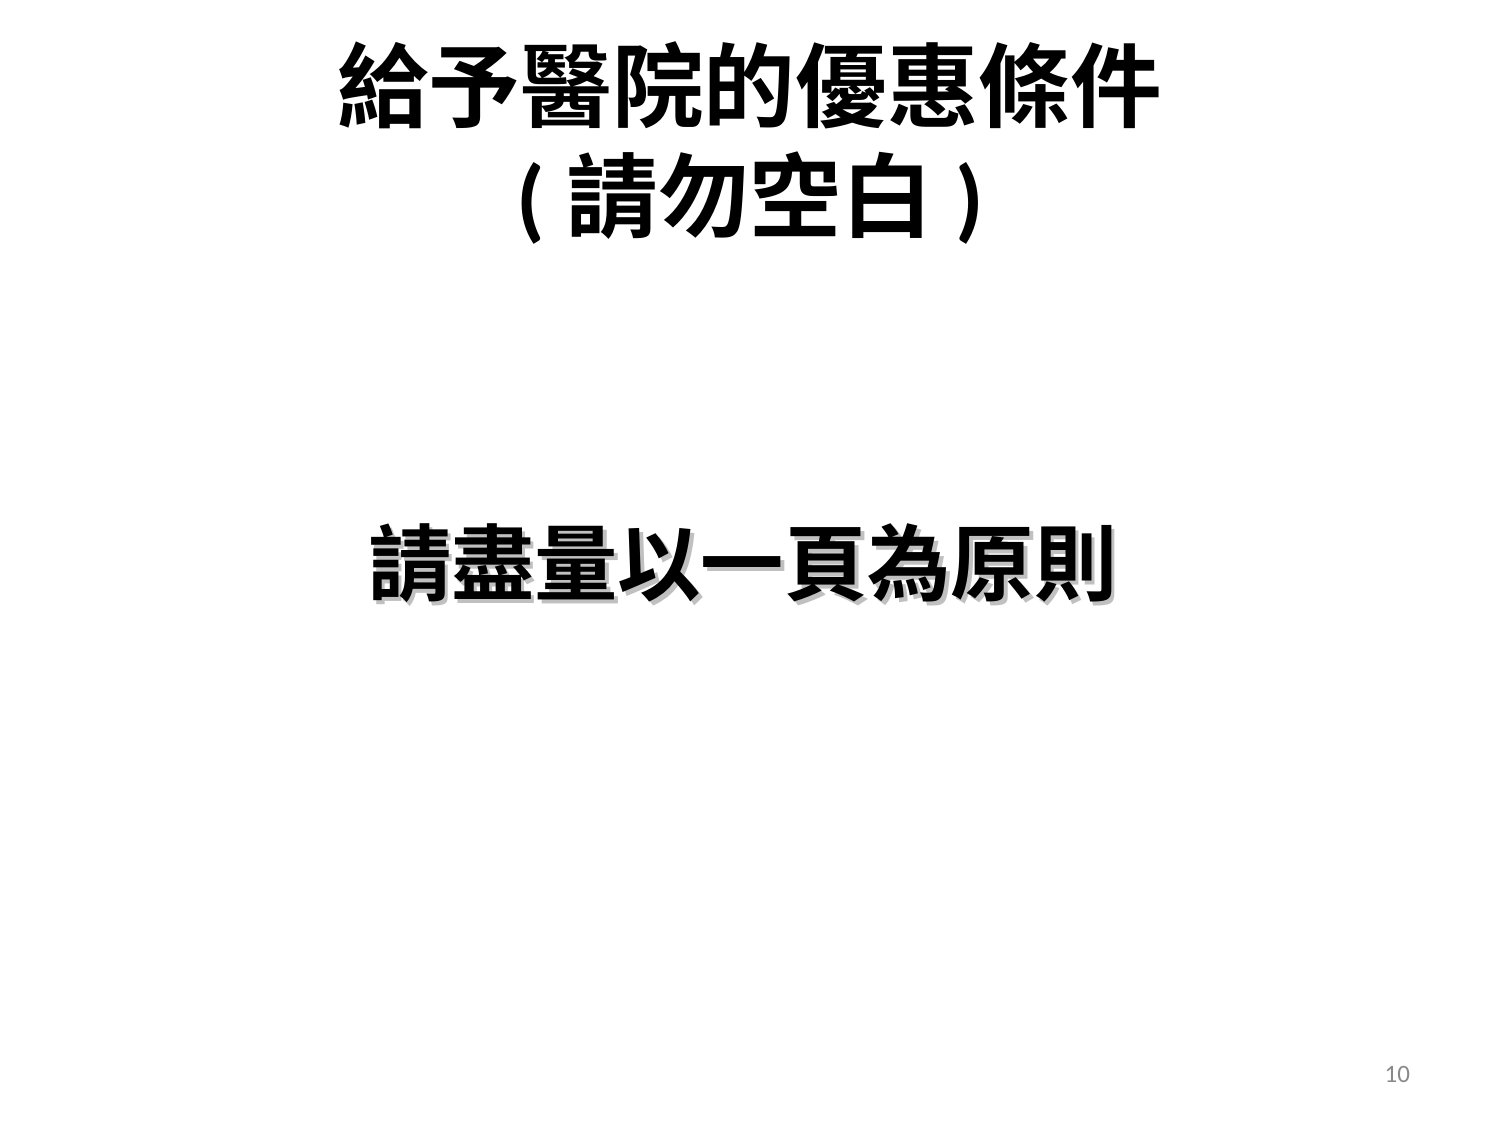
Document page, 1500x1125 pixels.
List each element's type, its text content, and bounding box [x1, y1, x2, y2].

title 給予醫院的優惠條件 (請勿空白) [75, 45, 1426, 233]
text_box 請盡量以一頁為原則 [353, 503, 1133, 619]
text_box <編號> [1074, 1042, 1426, 1103]
